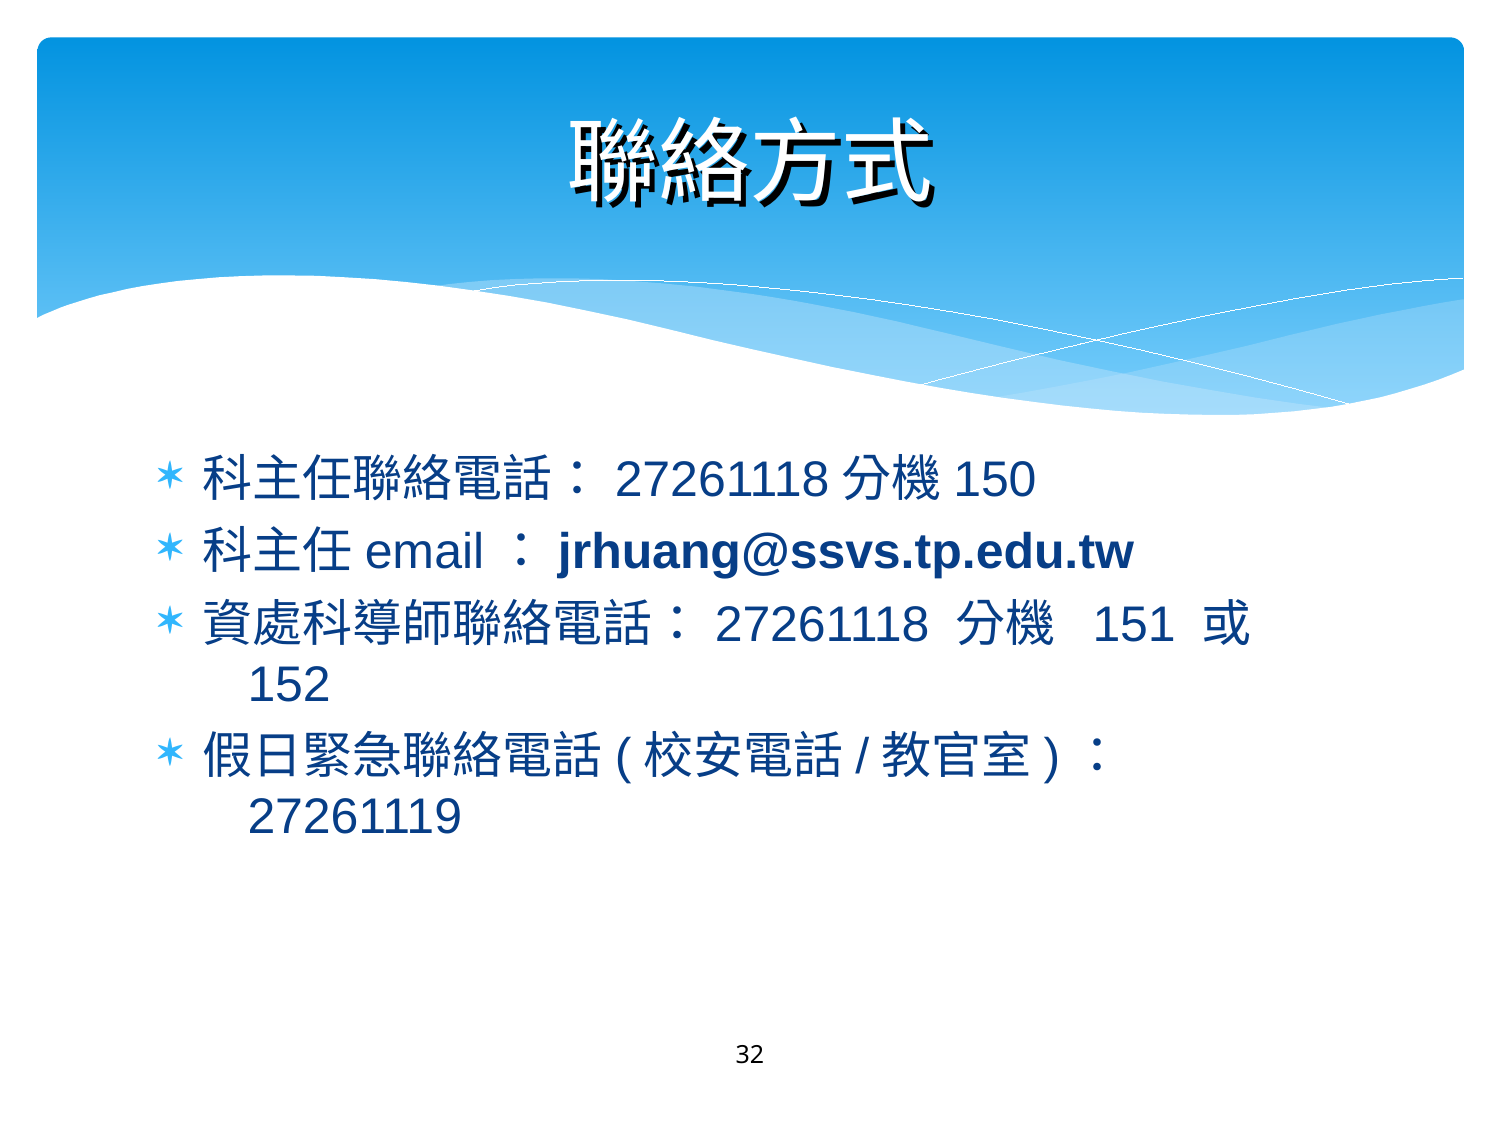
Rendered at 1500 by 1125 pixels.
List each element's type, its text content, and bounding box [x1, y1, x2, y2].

text_box 32 [654, 1025, 846, 1086]
title 聯絡方式 [75, 55, 1426, 261]
list 科主任聯絡電話：27261118分機150 科主任email：jrhuang@ssvs.tp.edu.tw 資處科導師聯絡電話：27261118 分機 151 或 152 假日緊急聯絡電話(校安電話/教官室)：27261119 [142, 438, 1359, 1005]
